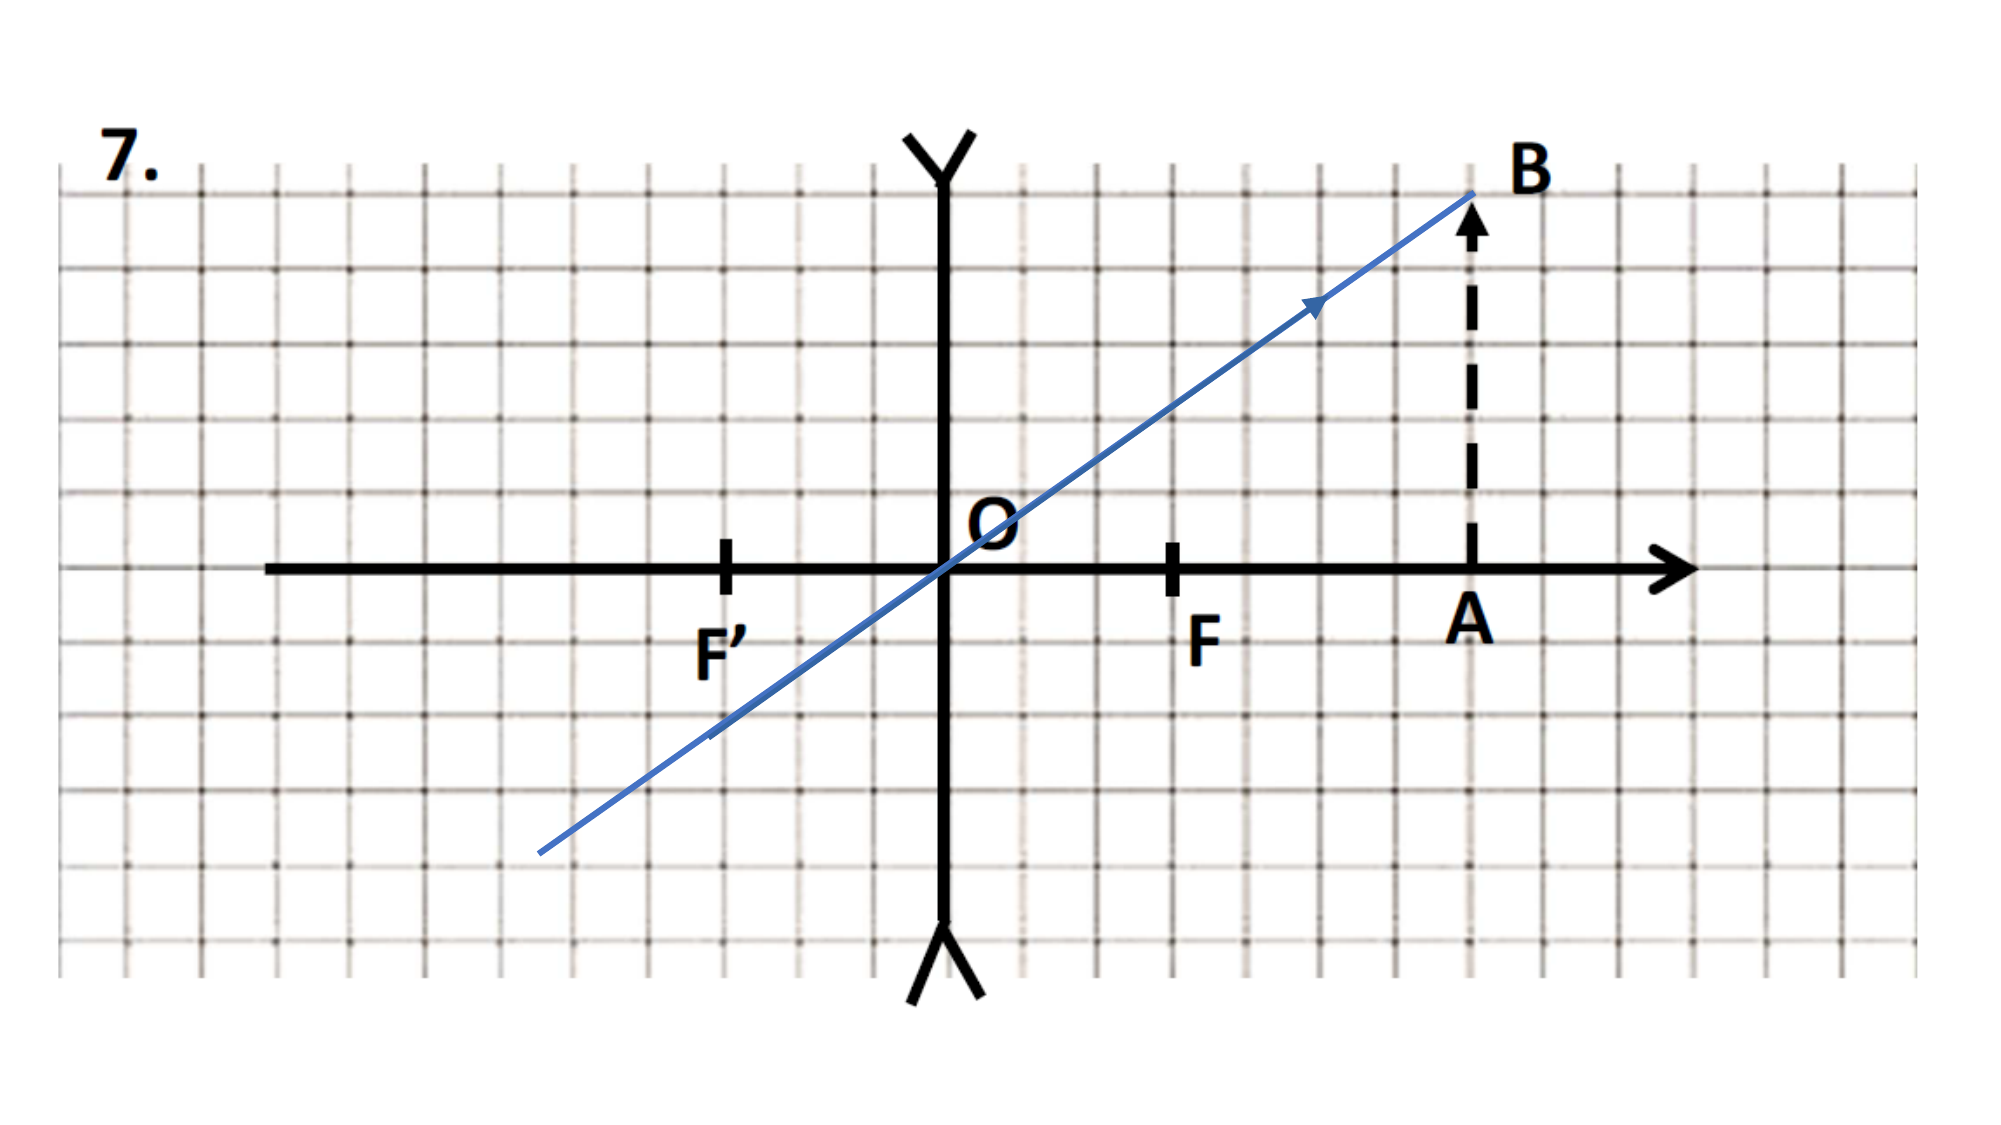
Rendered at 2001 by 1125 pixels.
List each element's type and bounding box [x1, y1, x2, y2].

picture [58, 107, 1918, 1021]
